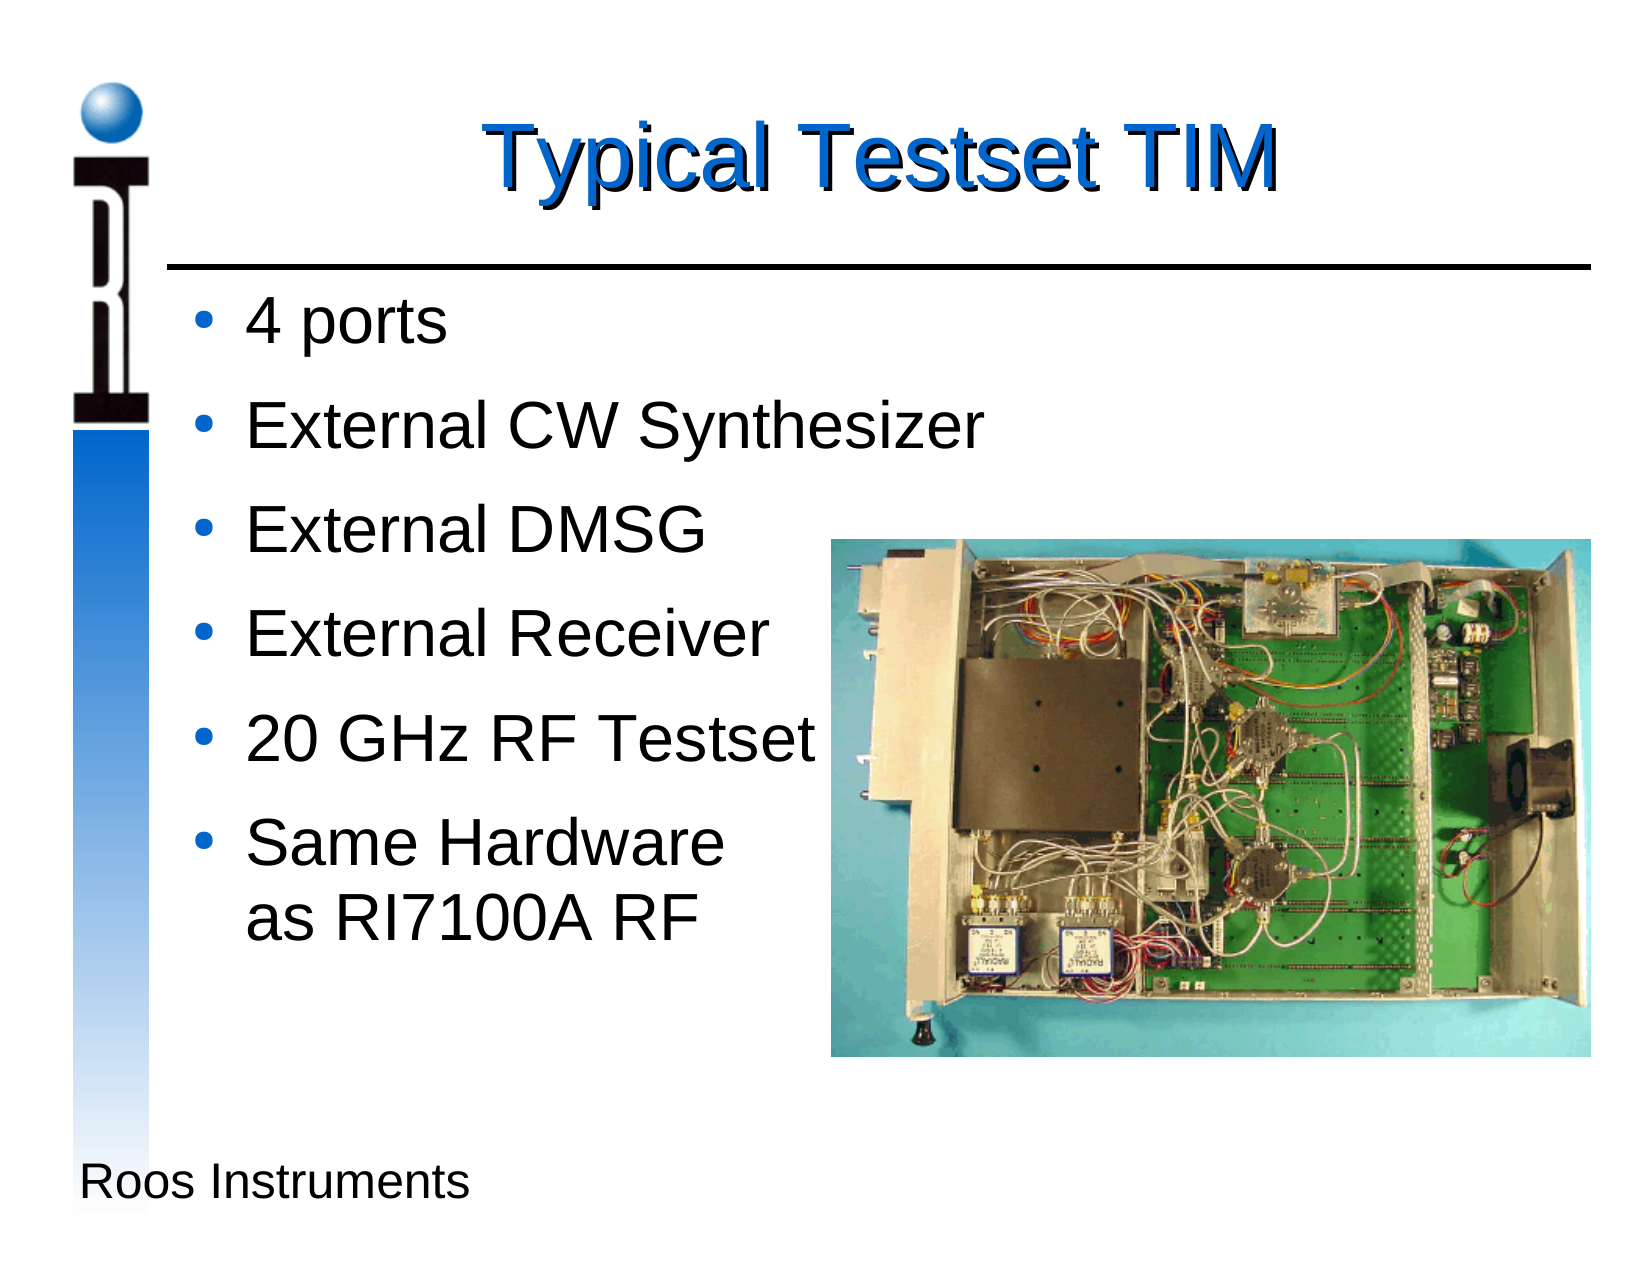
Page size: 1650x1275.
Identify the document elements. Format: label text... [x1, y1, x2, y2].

picture [831, 539, 1591, 1057]
list 4 ports External CW Synthesizer External DMSG External Receiver 20 GHz RF Testset Same Hardware as RI7100A RF [174, 283, 1591, 1079]
picture [69, 78, 154, 430]
title Typical Testset TIM [171, 66, 1591, 245]
